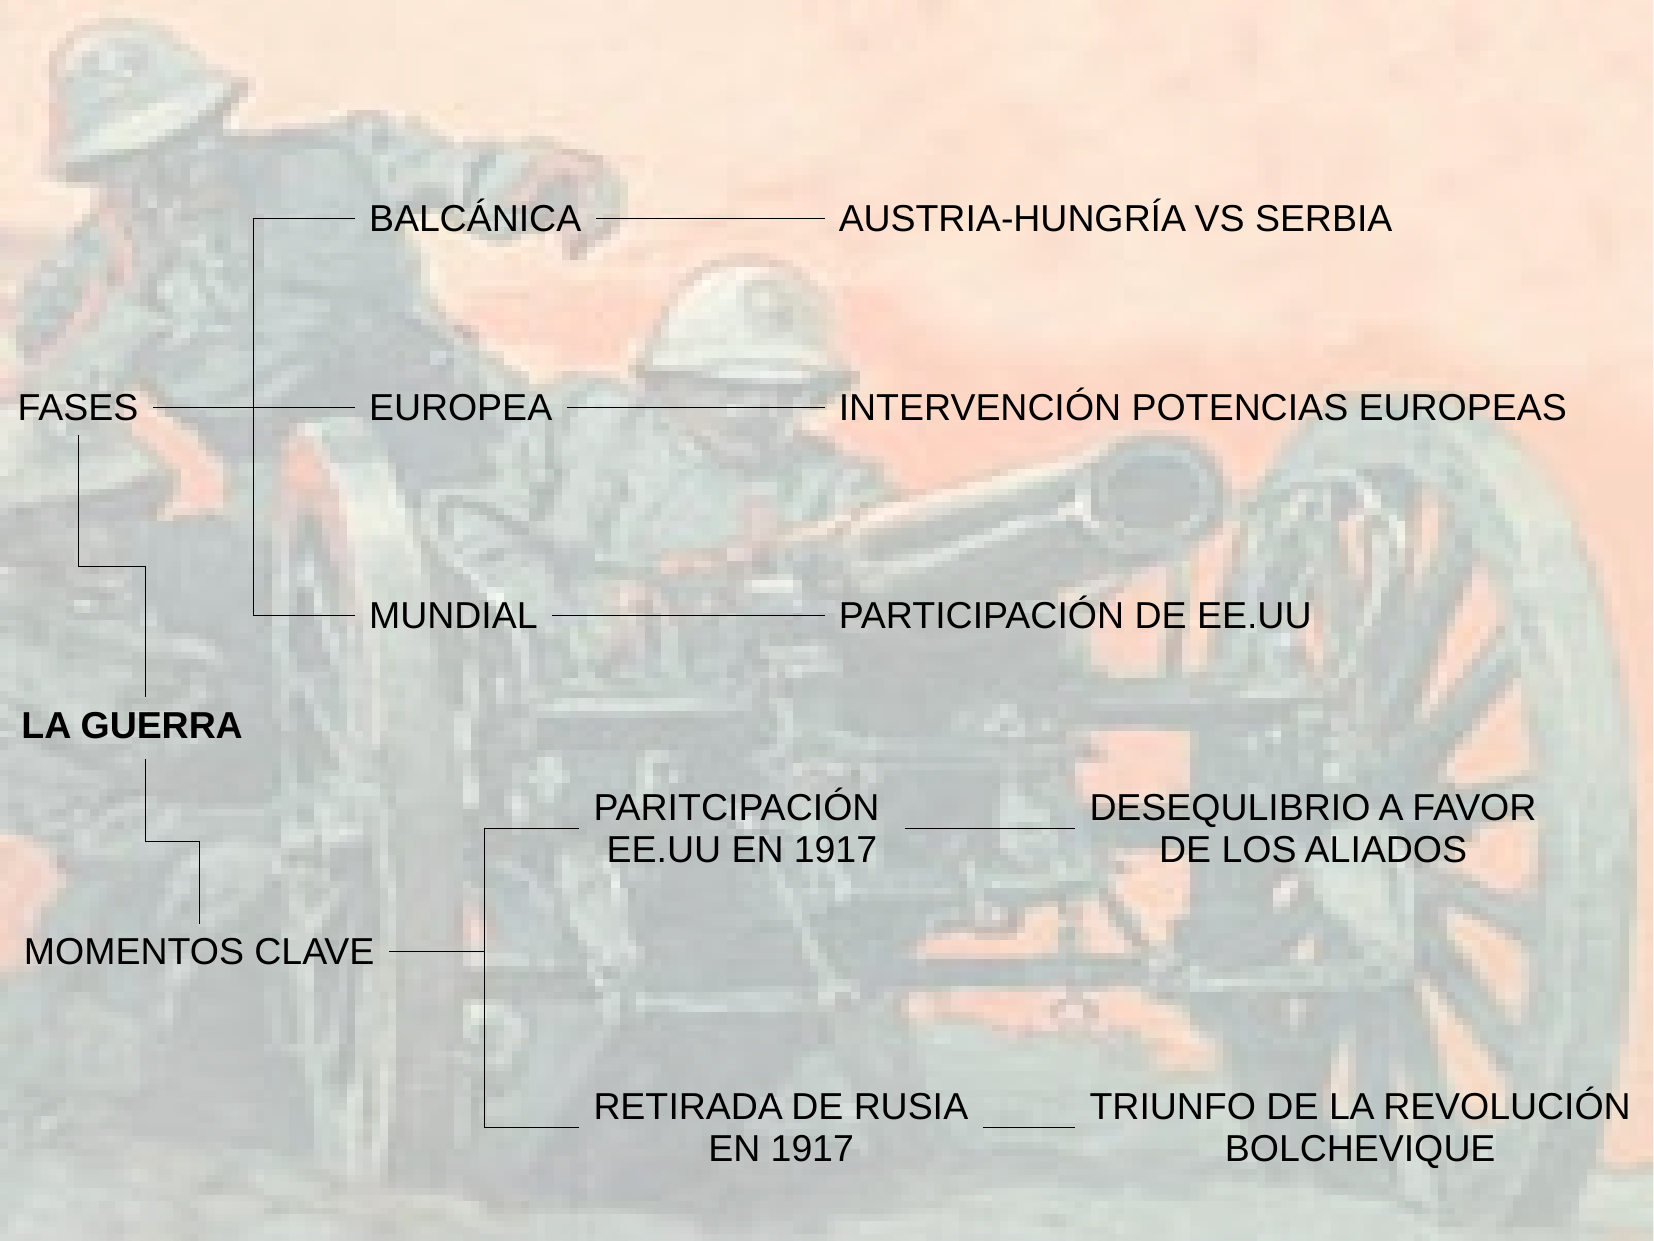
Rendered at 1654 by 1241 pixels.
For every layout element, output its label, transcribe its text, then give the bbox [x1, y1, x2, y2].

text_box EUROPEA [354, 379, 568, 436]
text_box MUNDIAL [354, 586, 553, 644]
text_box TRIUNFO DE LA REVOLUCIÓN BOLCHEVIQUE [1074, 1078, 1647, 1178]
text_box DESEQULIBRIO A FAVOR DE LOS ALIADOS [1074, 779, 1553, 879]
text_box LA GUERRA [6, 696, 284, 760]
text_box INTERVENCIÓN POTENCIAS EUROPEAS [824, 379, 1583, 436]
picture [0, 0, 1654, 1241]
text_box MOMENTOS CLAVE [9, 923, 390, 981]
text_box BALCÁNICA [354, 190, 597, 247]
text_box PARTICIPACIÓN DE EE.UU [824, 586, 1327, 644]
text_box FASES [2, 379, 154, 436]
text_box AUSTRIA-HUNGRÍA VS SERBIA [824, 190, 1409, 247]
text_box PARITCIPACIÓN EE.UU EN 1917 [578, 779, 906, 879]
text_box RETIRADA DE RUSIA EN 1917 [578, 1078, 984, 1178]
